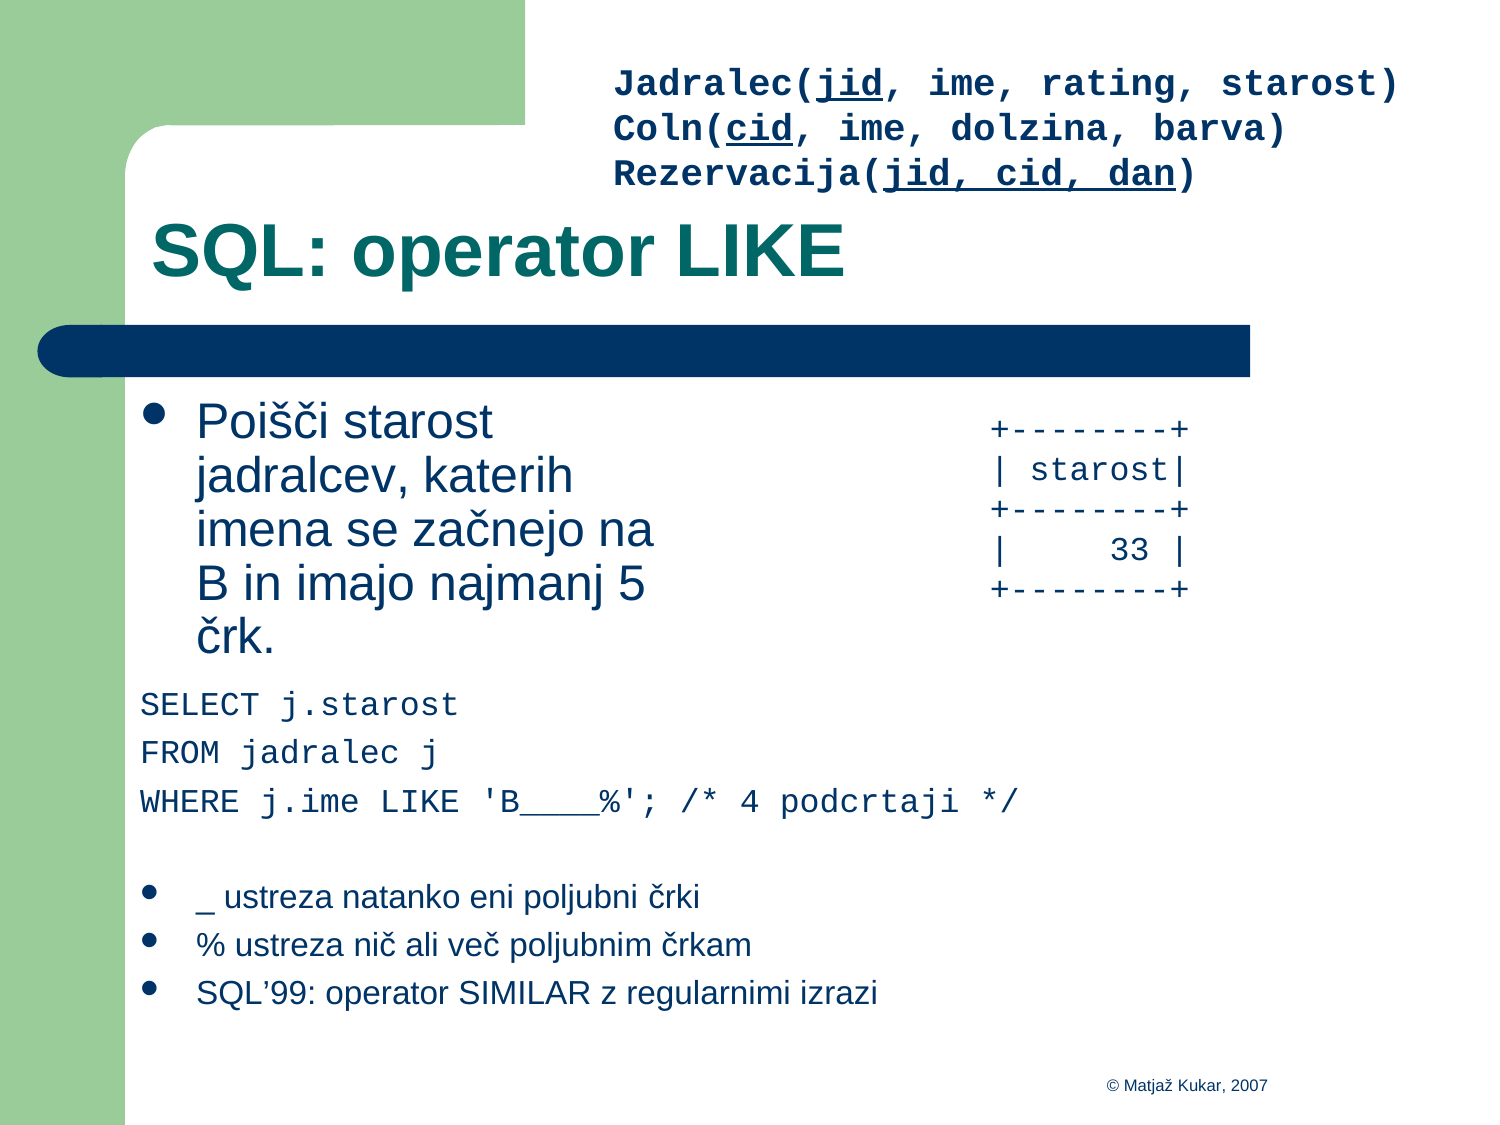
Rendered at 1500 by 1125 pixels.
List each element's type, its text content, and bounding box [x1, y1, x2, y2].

list SELECT j.starost FROM jadralec j WHERE j.ime LIKE 'B____%'; /* 4 podcrtaji */ _ ustreza natanko eni poljubni črki % ustreza nič ali več poljubnim črkam SQL’99: operator SIMILAR z regularnimi izrazi [125, 675, 1075, 1125]
text_box +--------+ | starost| +--------+ | 33 | +--------+ [975, 399, 1276, 615]
list Poišči starost jadralcev, katerih imena se začnejo na B in imajo najmanj 5 črk. [124, 387, 688, 681]
text_box © Matjaž Kukar, 2007 [1075, 1025, 1426, 1103]
text_box Jadralec(jid, ime, rating, starost) Coln(cid, ime, dolzina, barva) Rezervacija(jid, cid, dan) [523, 49, 1416, 201]
title SQL: operator LIKE [136, 136, 1414, 301]
